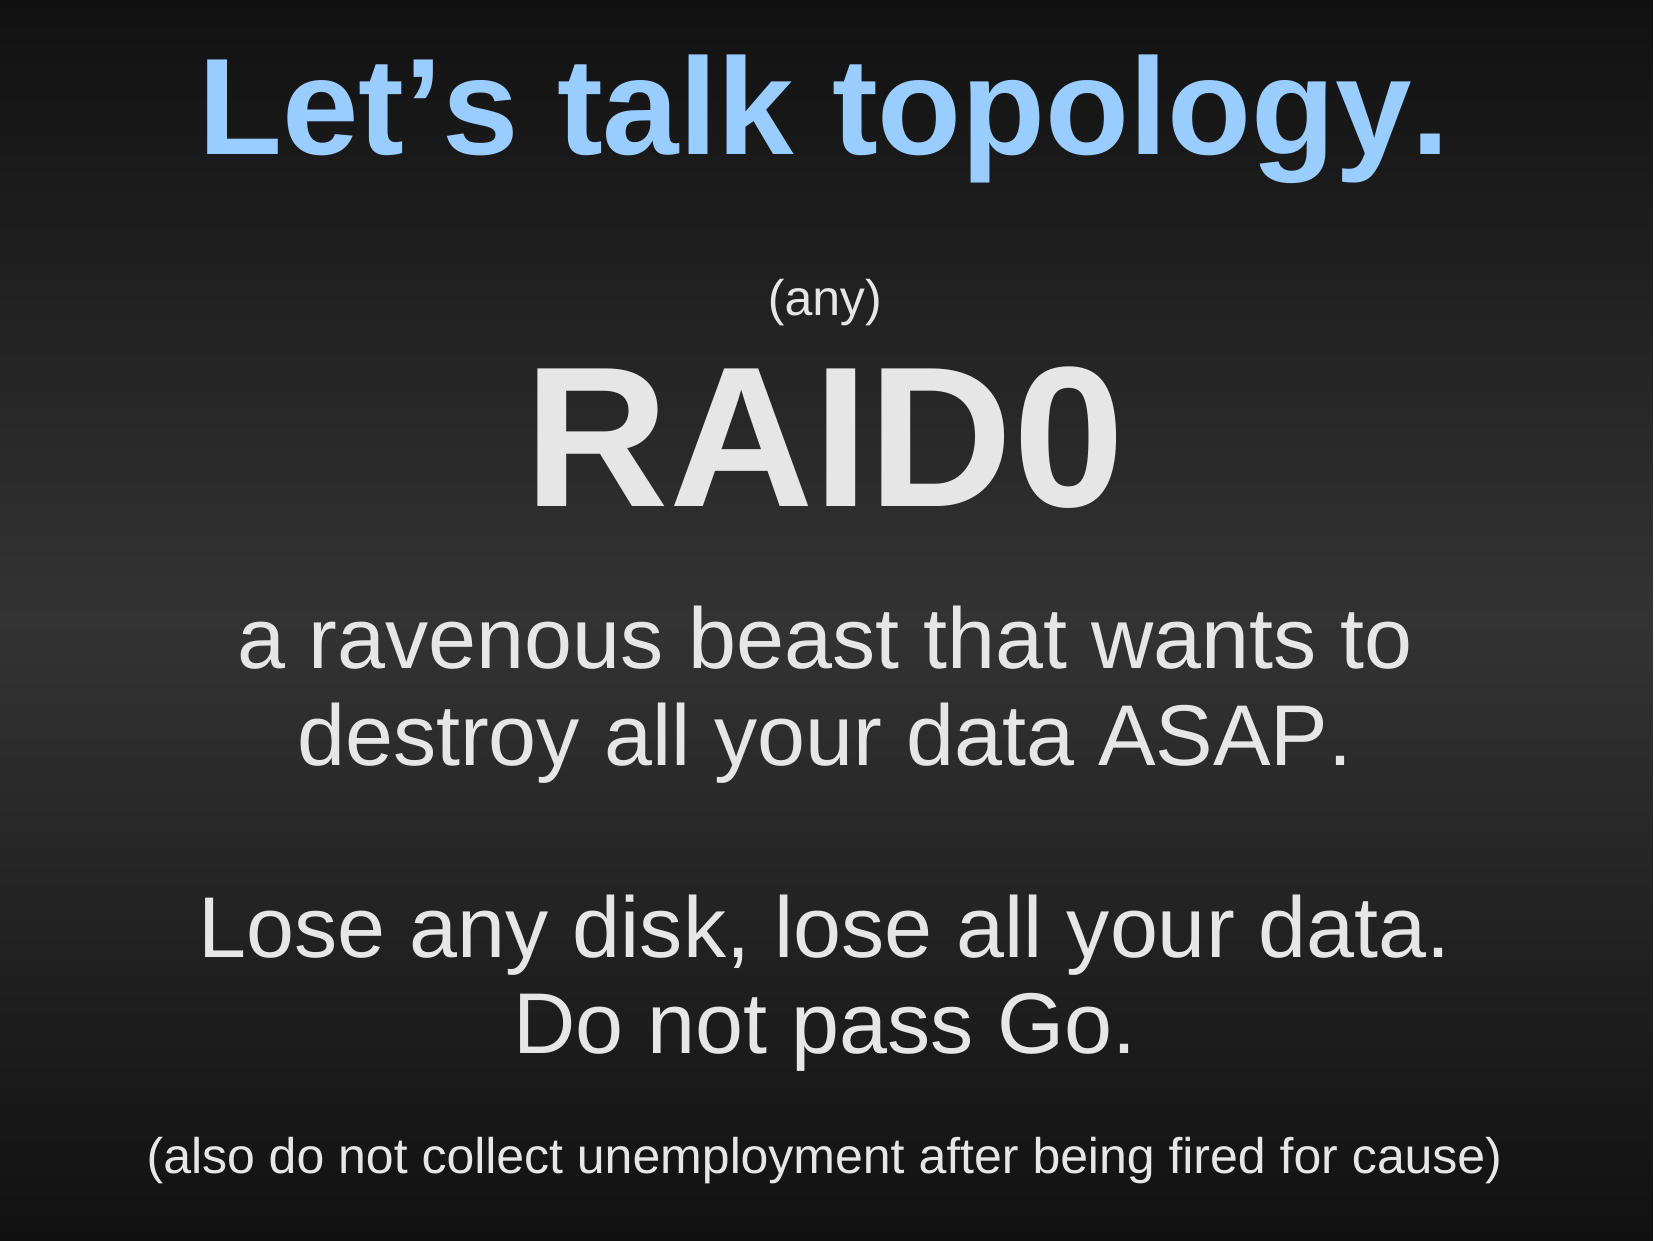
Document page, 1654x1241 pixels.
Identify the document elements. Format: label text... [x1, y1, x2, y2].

title (any) RAID0 a ravenous beast that wants to destroy all your data ASAP. Lose any disk, lose all your data. Do not pass Go. (also do not collect unemployment after being fired for cause) [0, 212, 1651, 1241]
title Let’s talk topology. [0, 2, 1651, 211]
